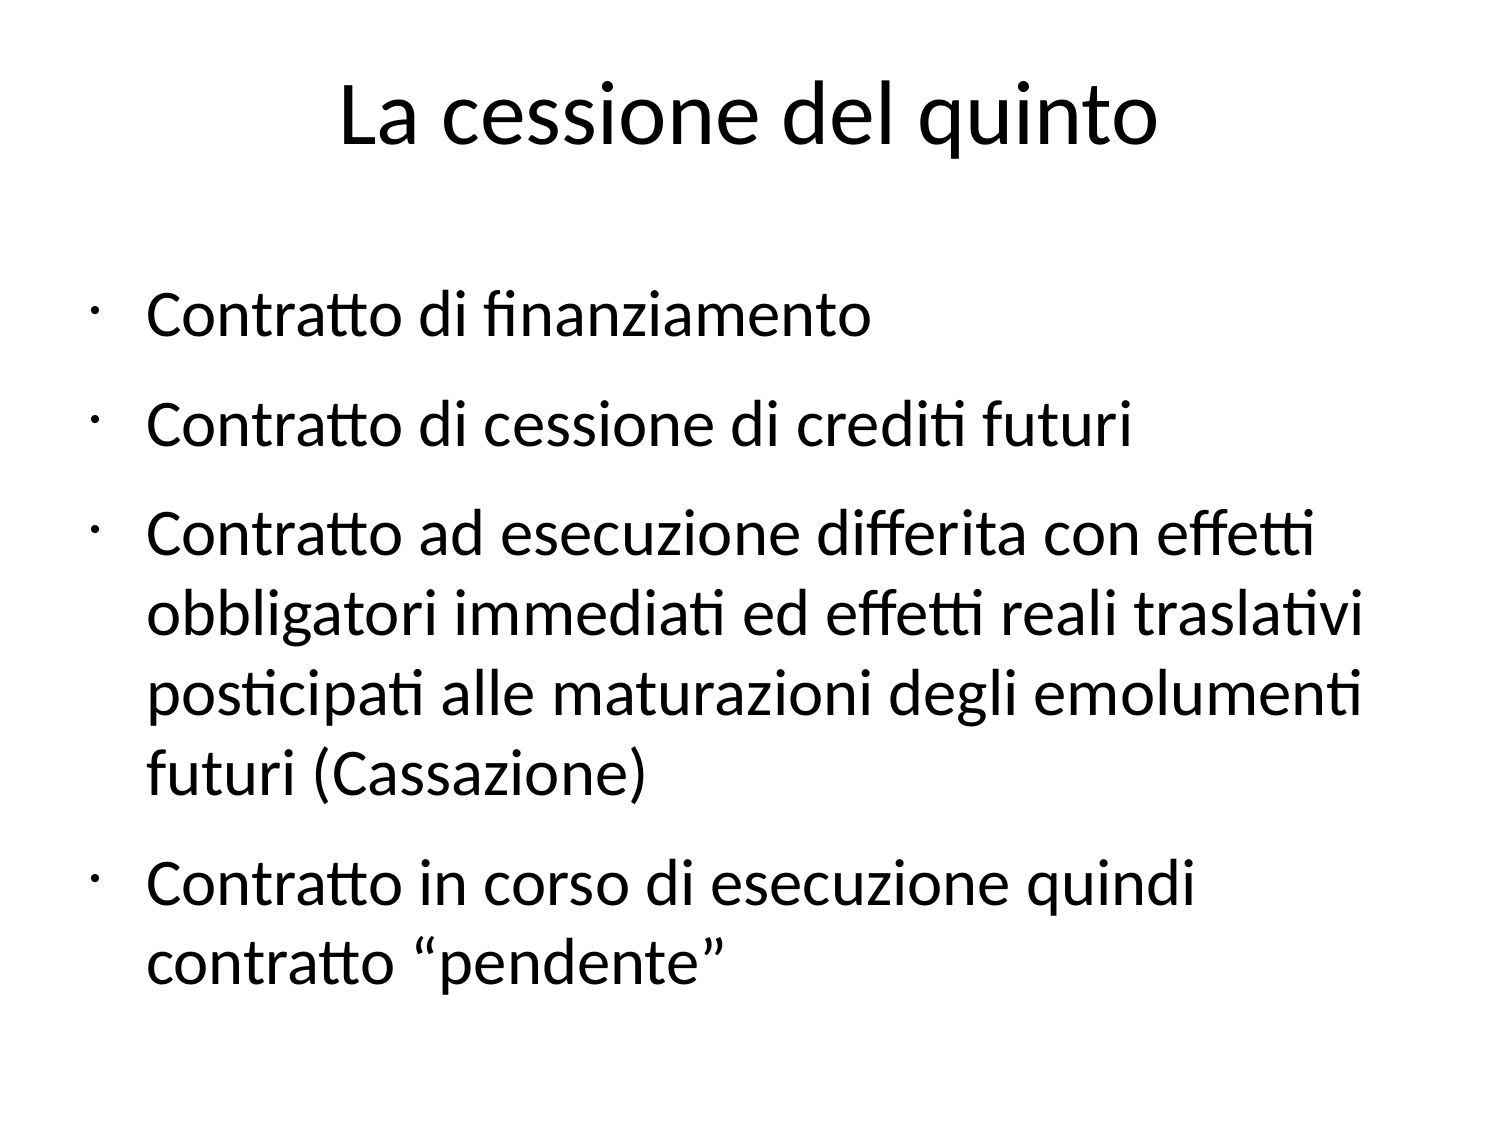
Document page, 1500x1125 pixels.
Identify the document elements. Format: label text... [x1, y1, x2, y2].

list Contratto di finanziamento Contratto di cessione di crediti futuri Contratto ad esecuzione differita con effetti obbligatori immediati ed effetti reali traslativi posticipati alle maturazioni degli emolumenti futuri (Cassazione) Contratto in corso di esecuzione quindi contratto “pendente” [75, 262, 1425, 1005]
title La cessione del quinto [75, 45, 1425, 233]
